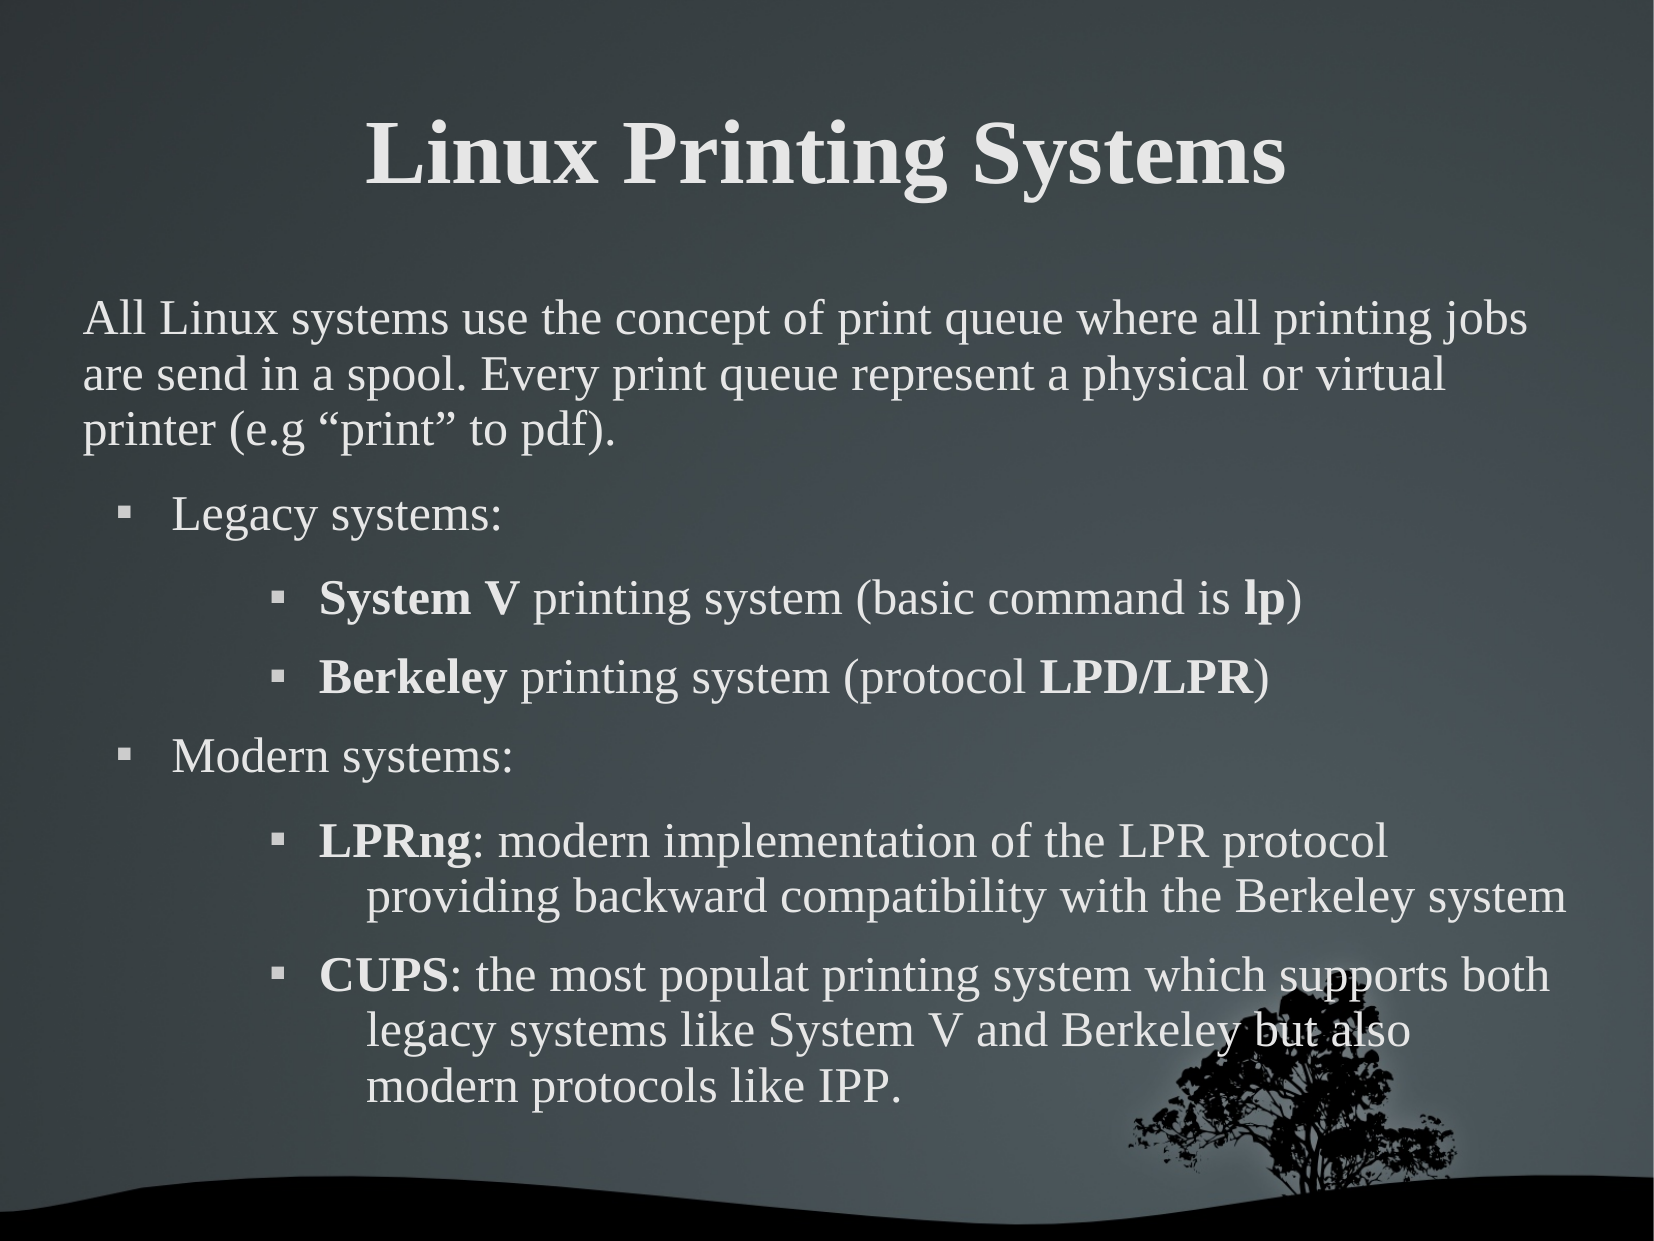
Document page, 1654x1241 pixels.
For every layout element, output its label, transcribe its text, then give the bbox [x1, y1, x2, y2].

list All Linux systems use the concept of print queue where all printing jobs are send in a spool. Every print queue represent a physical or virtual printer (e.g “print” to pdf). Legacy systems: System V printing system (basic command is lp) Berkeley printing system (protocol LPD/LPR) Modern systems: LPRng: modern implementation of the LPR protocol providing backward compatibility with the Berkeley system CUPS: the most populat printing system which supports both legacy systems like System V and Berkeley but also modern protocols like IPP. [82, 290, 1571, 1195]
title Linux Printing Systems [82, 33, 1571, 273]
picture [0, 0, 1654, 1241]
